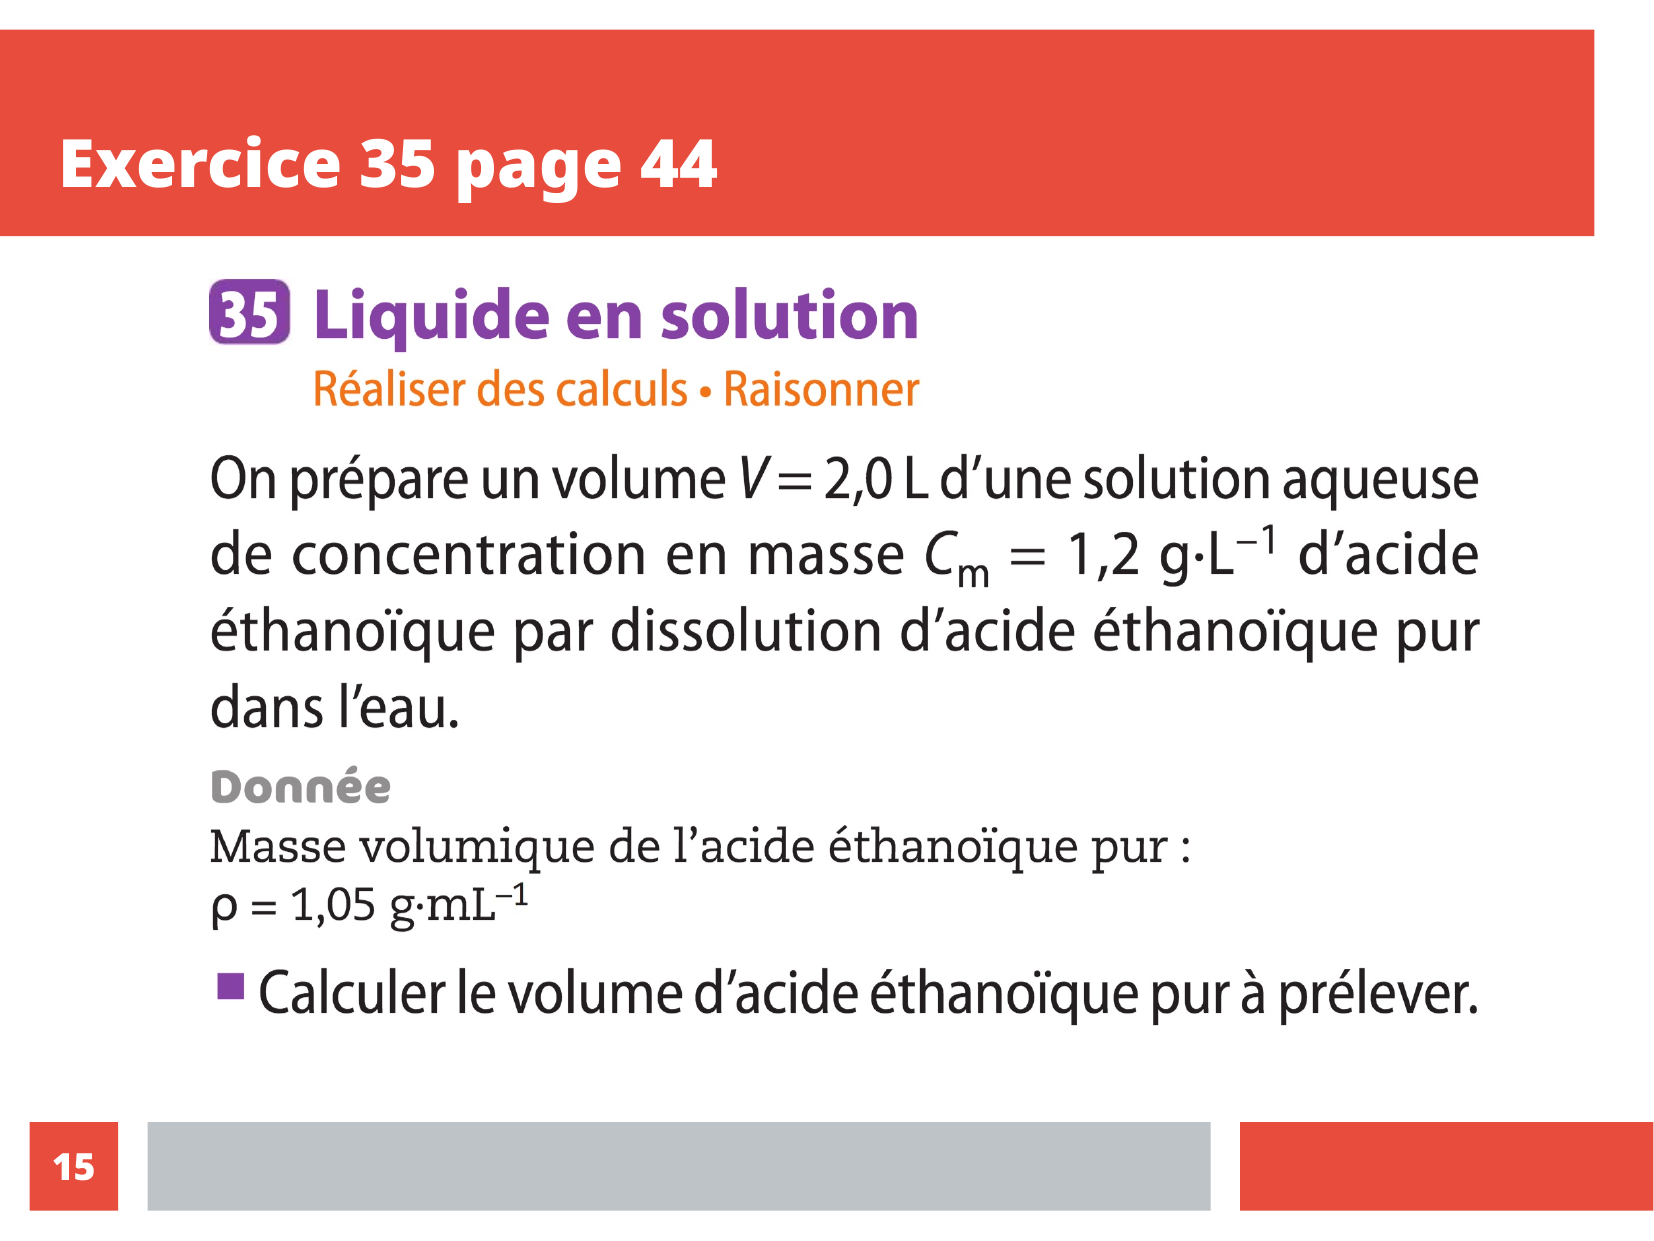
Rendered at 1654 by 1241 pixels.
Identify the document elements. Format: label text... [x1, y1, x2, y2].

title Exercice 35 page 44 [59, 59, 1595, 207]
picture [190, 267, 1512, 1040]
